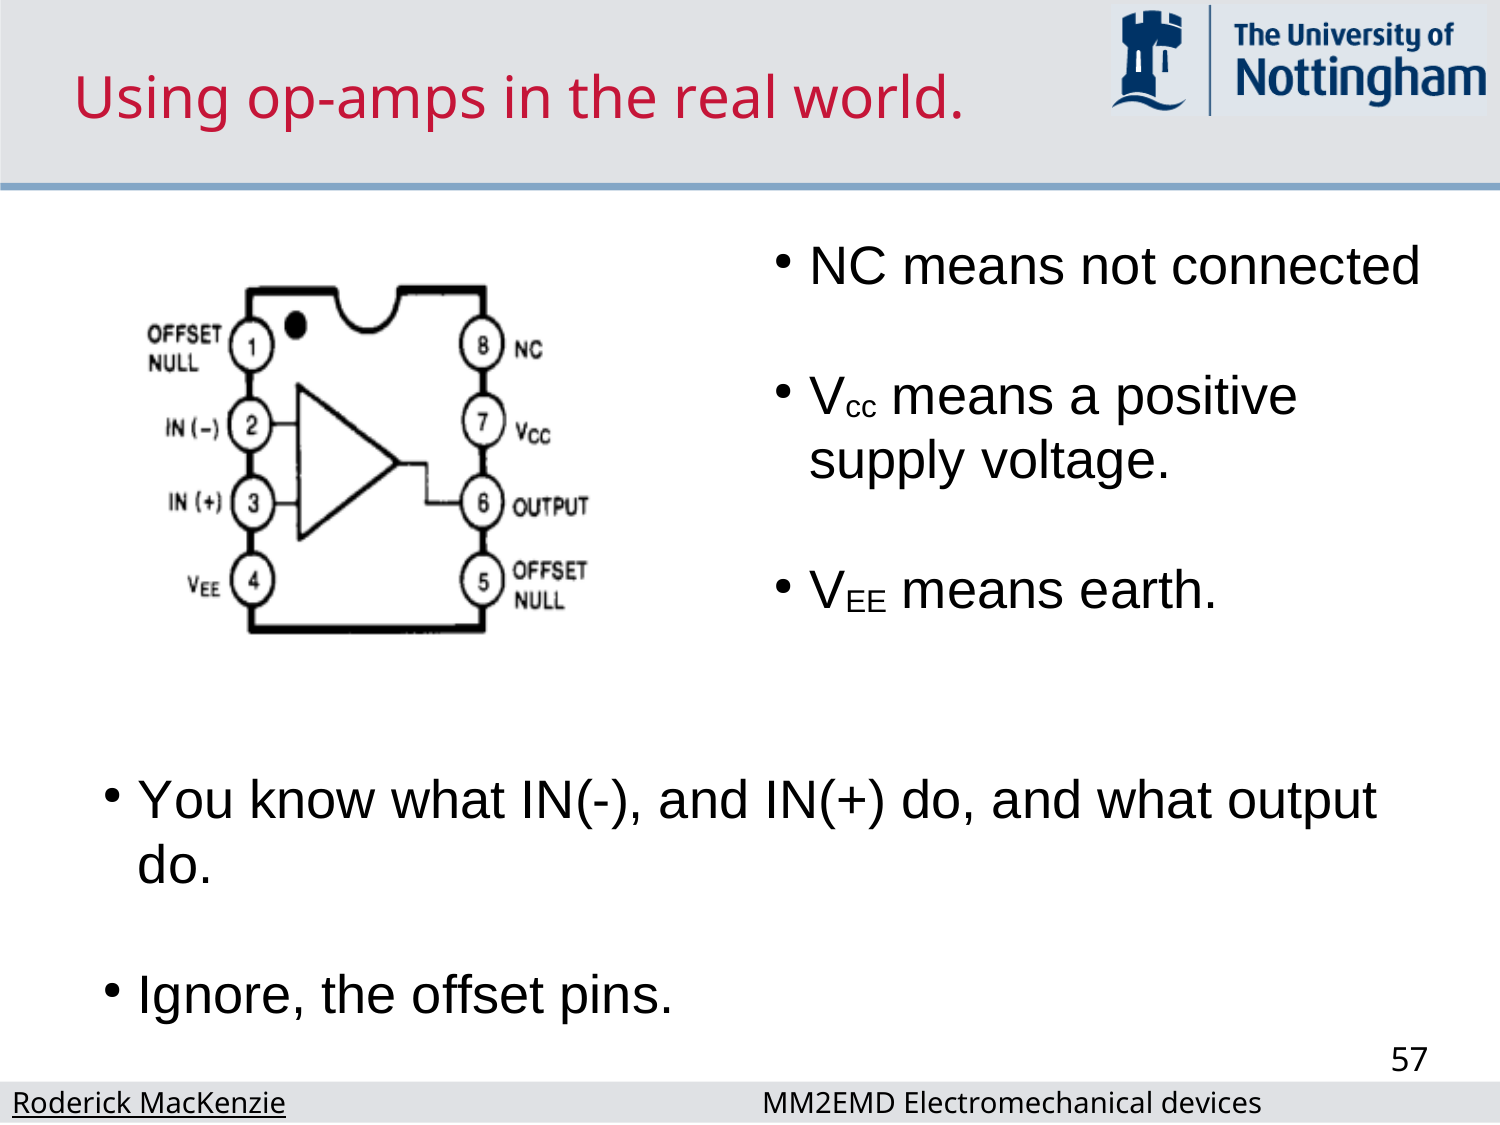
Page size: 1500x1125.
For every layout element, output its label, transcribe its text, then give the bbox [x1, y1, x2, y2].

title Using op-amps in the real world. [59, 0, 1053, 205]
text_box You know what IN(-), and IN(+) do, and what output do. Ignore, the offset pins. [87, 757, 1479, 1032]
picture [101, 244, 615, 665]
picture [1111, 4, 1487, 116]
text_box NC means not connected Vcc means a positive supply voltage. VEE means earth. [758, 222, 1479, 757]
text_box <number> [1375, 1030, 1500, 1101]
